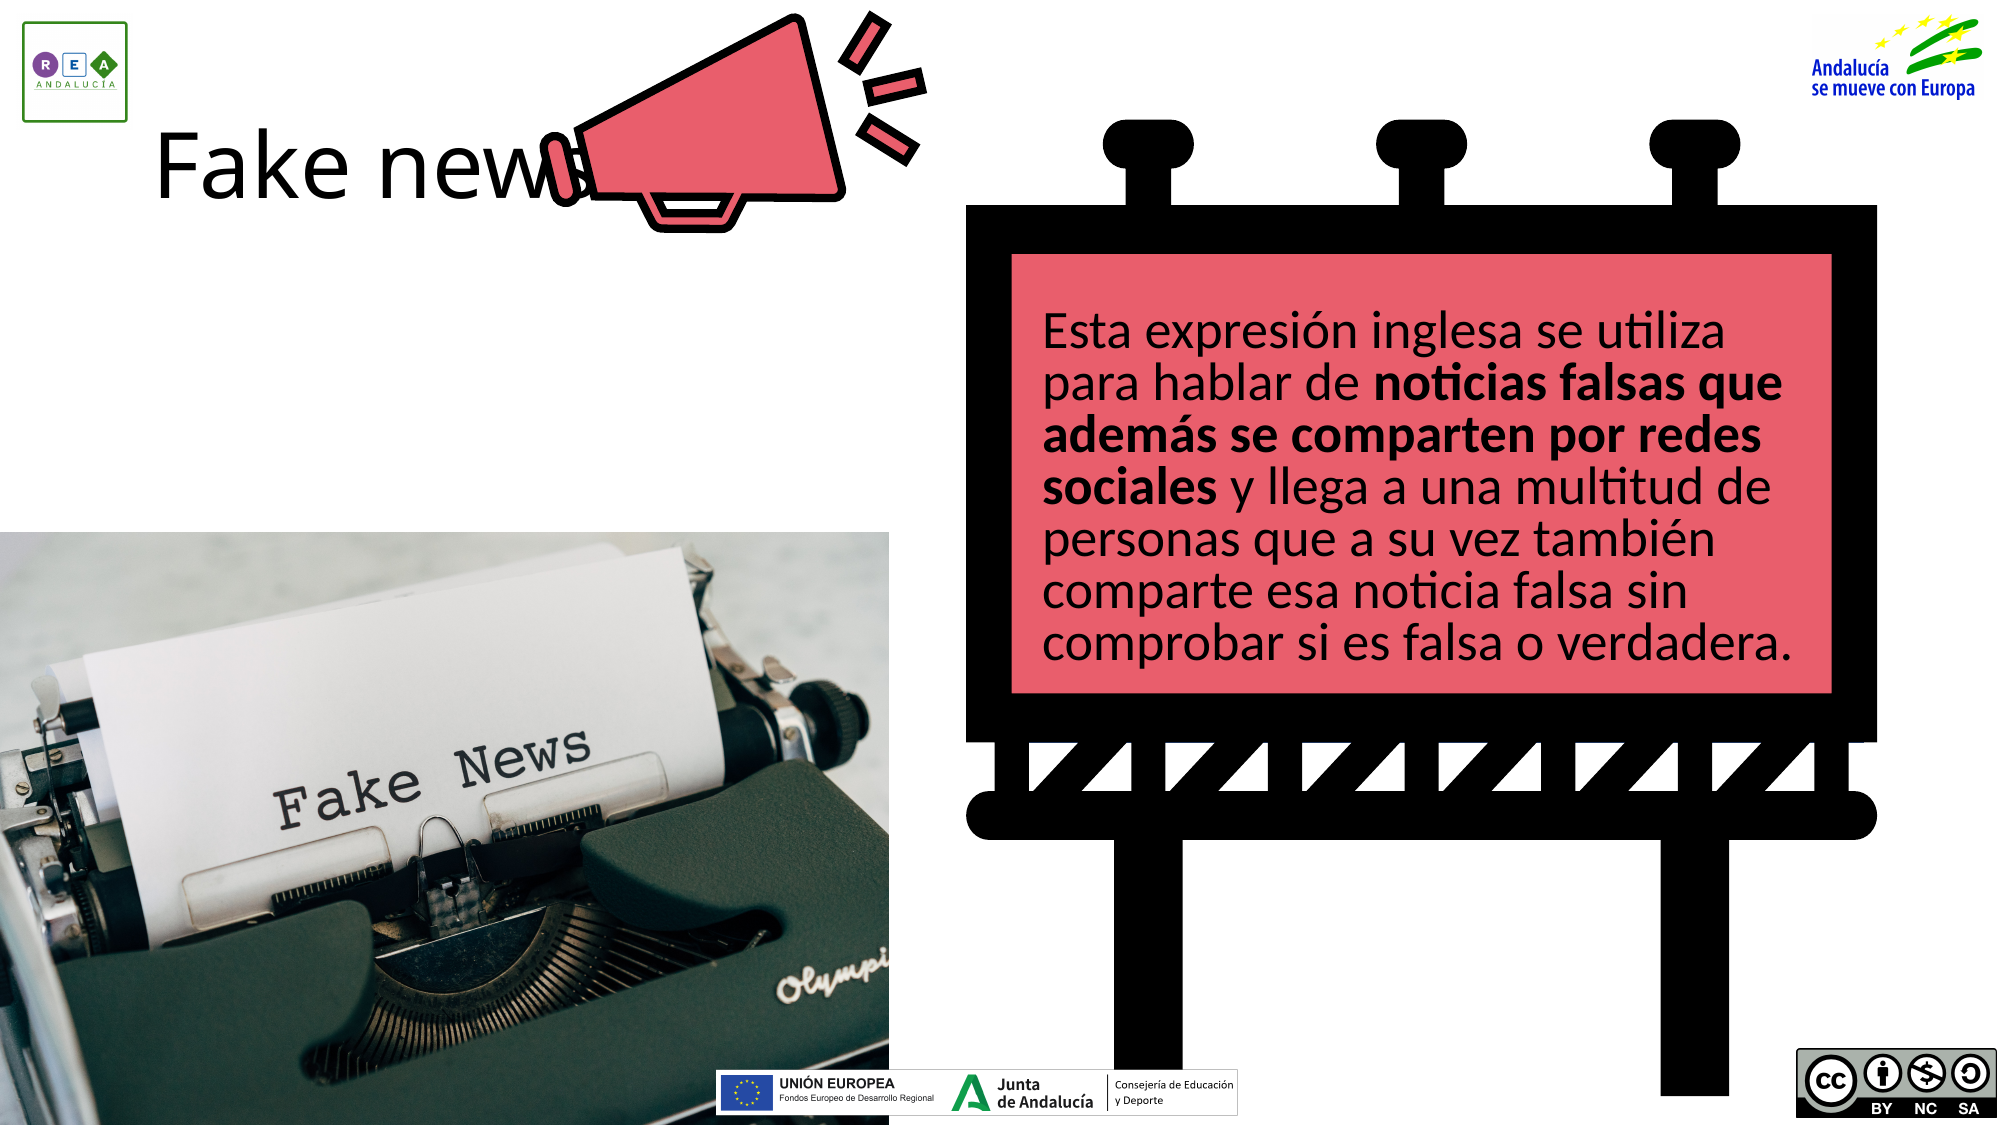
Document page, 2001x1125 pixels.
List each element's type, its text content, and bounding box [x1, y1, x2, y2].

picture [16, 13, 133, 130]
list Esta expresión inglesa se utiliza para hablar de noticias falsas que además se comparten por redes sociales y llega a una multitud de personas que a su vez también comparte esa noticia falsa sin comprobar si es falsa o verdadera. [1027, 213, 1843, 711]
title Fake news [137, 59, 518, 278]
title Fake news [918, 59, 1863, 278]
picture [0, 0, 1997, 1125]
